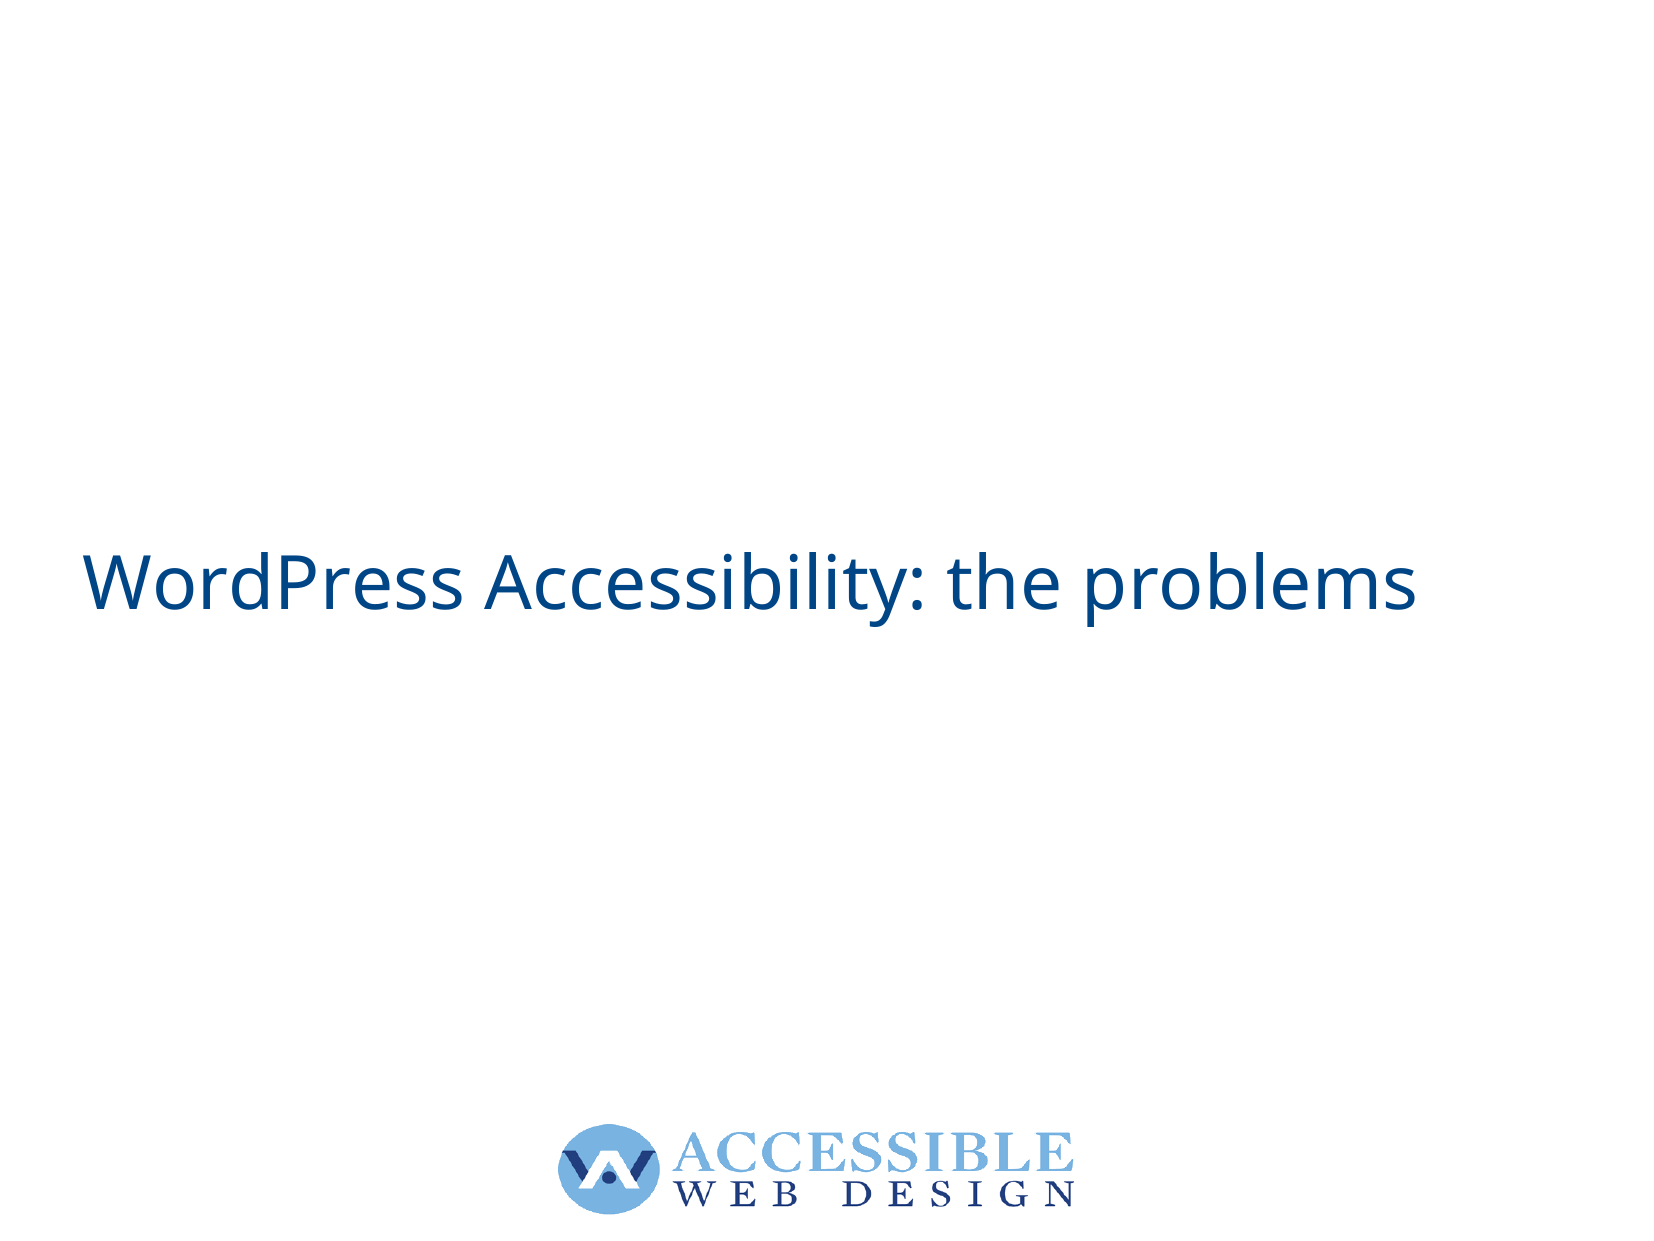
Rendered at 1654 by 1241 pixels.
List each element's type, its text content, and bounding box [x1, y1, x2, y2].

text_box WordPress Accessibility: the problems [82, 49, 1571, 1109]
picture [558, 1124, 1074, 1215]
